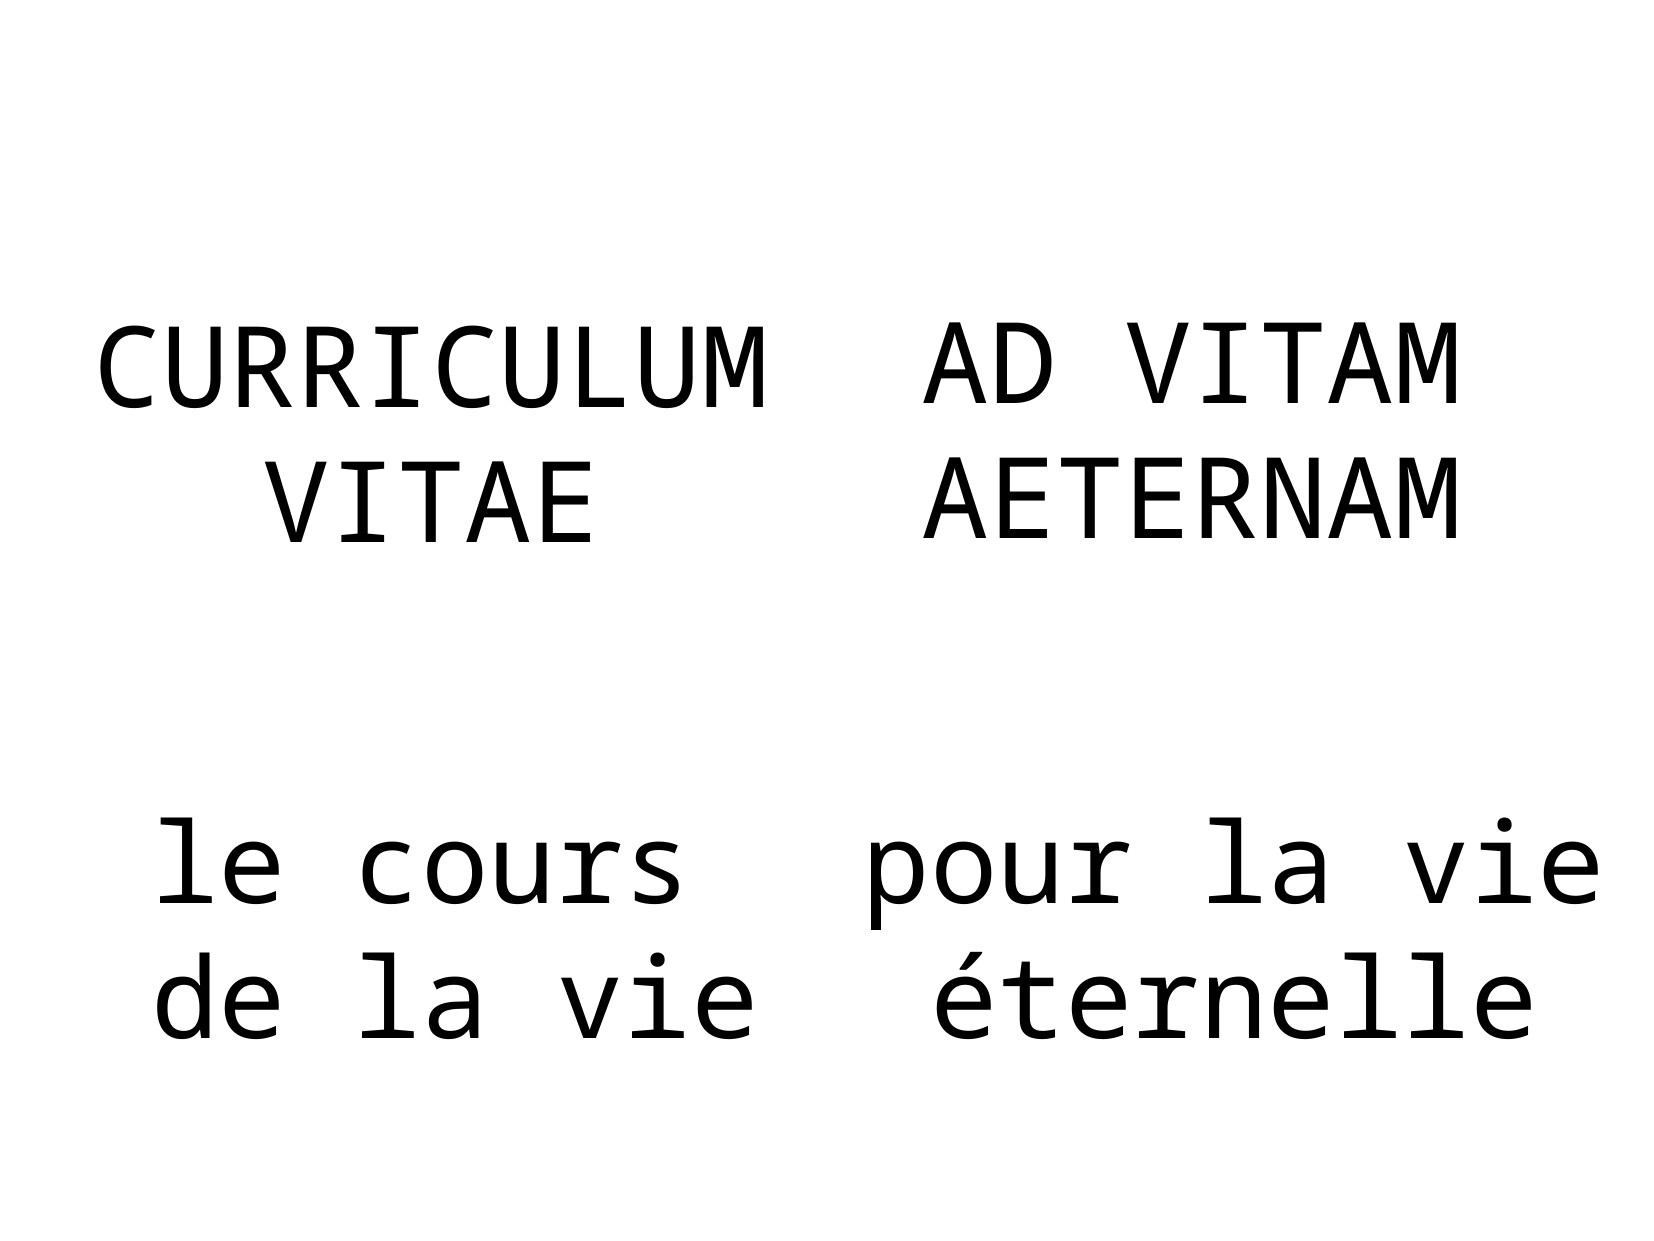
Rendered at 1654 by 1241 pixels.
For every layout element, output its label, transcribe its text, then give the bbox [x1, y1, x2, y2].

title CURRICULUM VITAE [59, 295, 804, 559]
title pour la vie éternelle [862, 791, 1607, 1055]
title le cours de la vie [82, 791, 827, 1055]
title AD VITAM AETERNAM [819, 291, 1564, 556]
